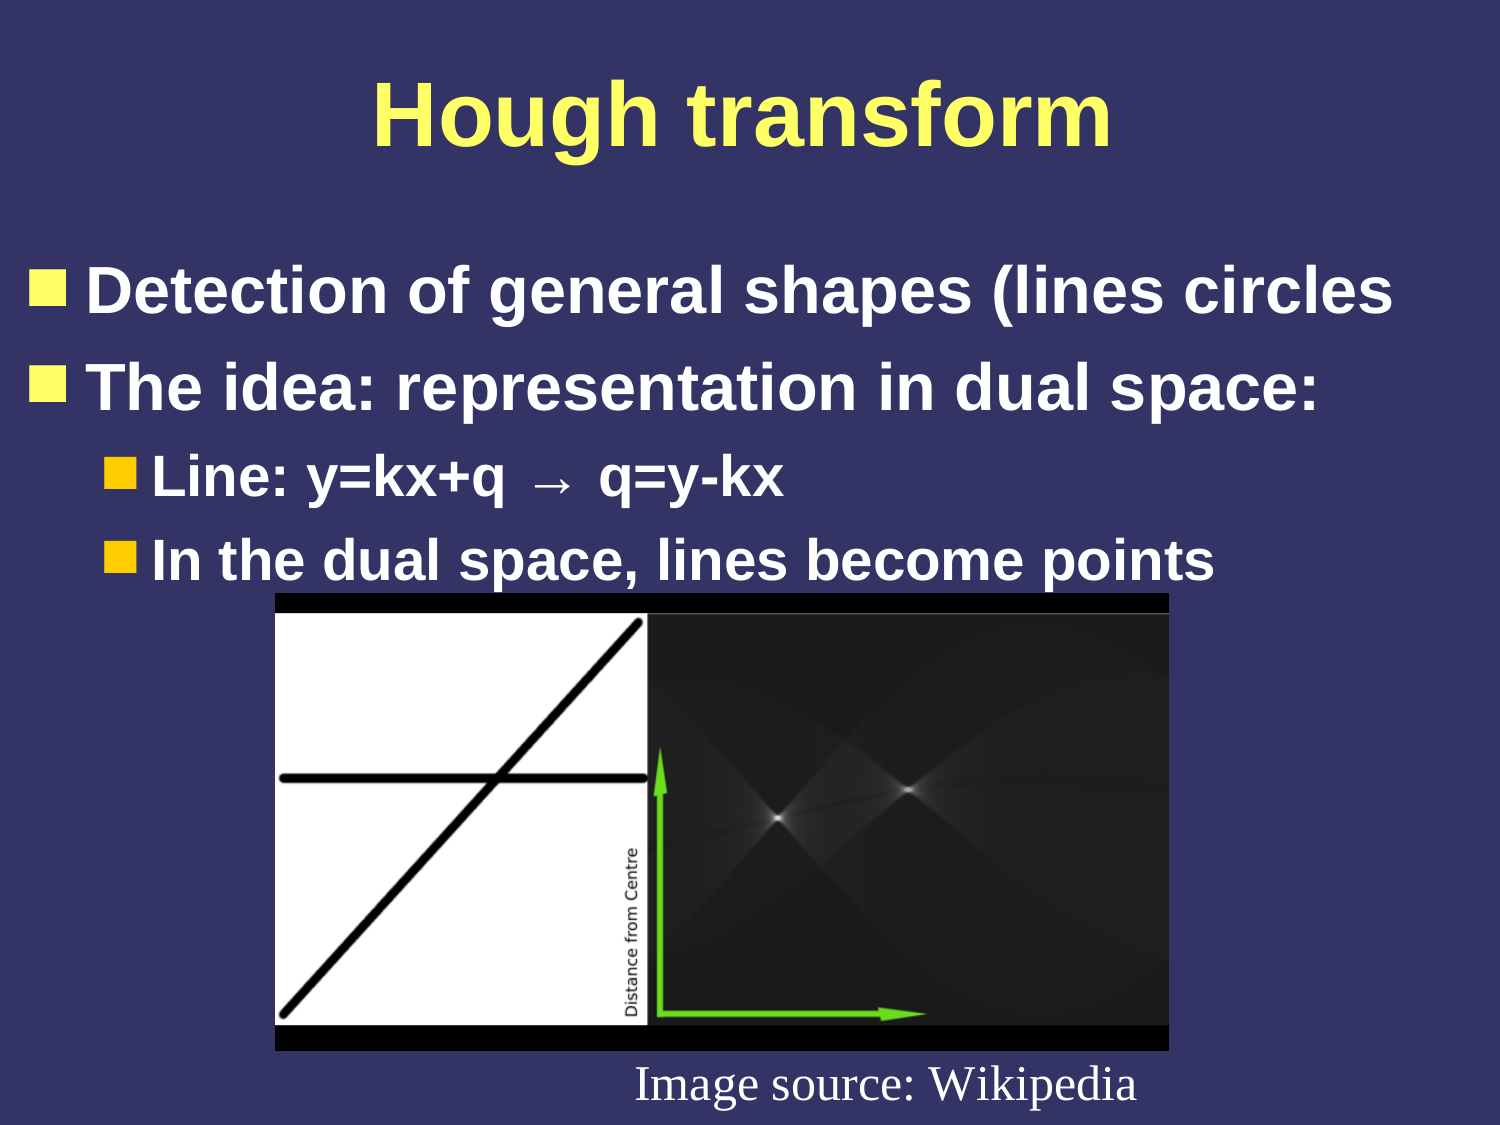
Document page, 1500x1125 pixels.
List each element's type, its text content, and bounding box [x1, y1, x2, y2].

title Hough transform [99, 0, 1388, 225]
text_box Image source: Wikipedia [634, 1051, 1136, 1107]
picture [275, 593, 1169, 1051]
list Detection of general shapes (lines circles The idea: representation in dual space: Line: y=kx+q → q=y-kx In the dual space, lines become points [29, 247, 1475, 994]
